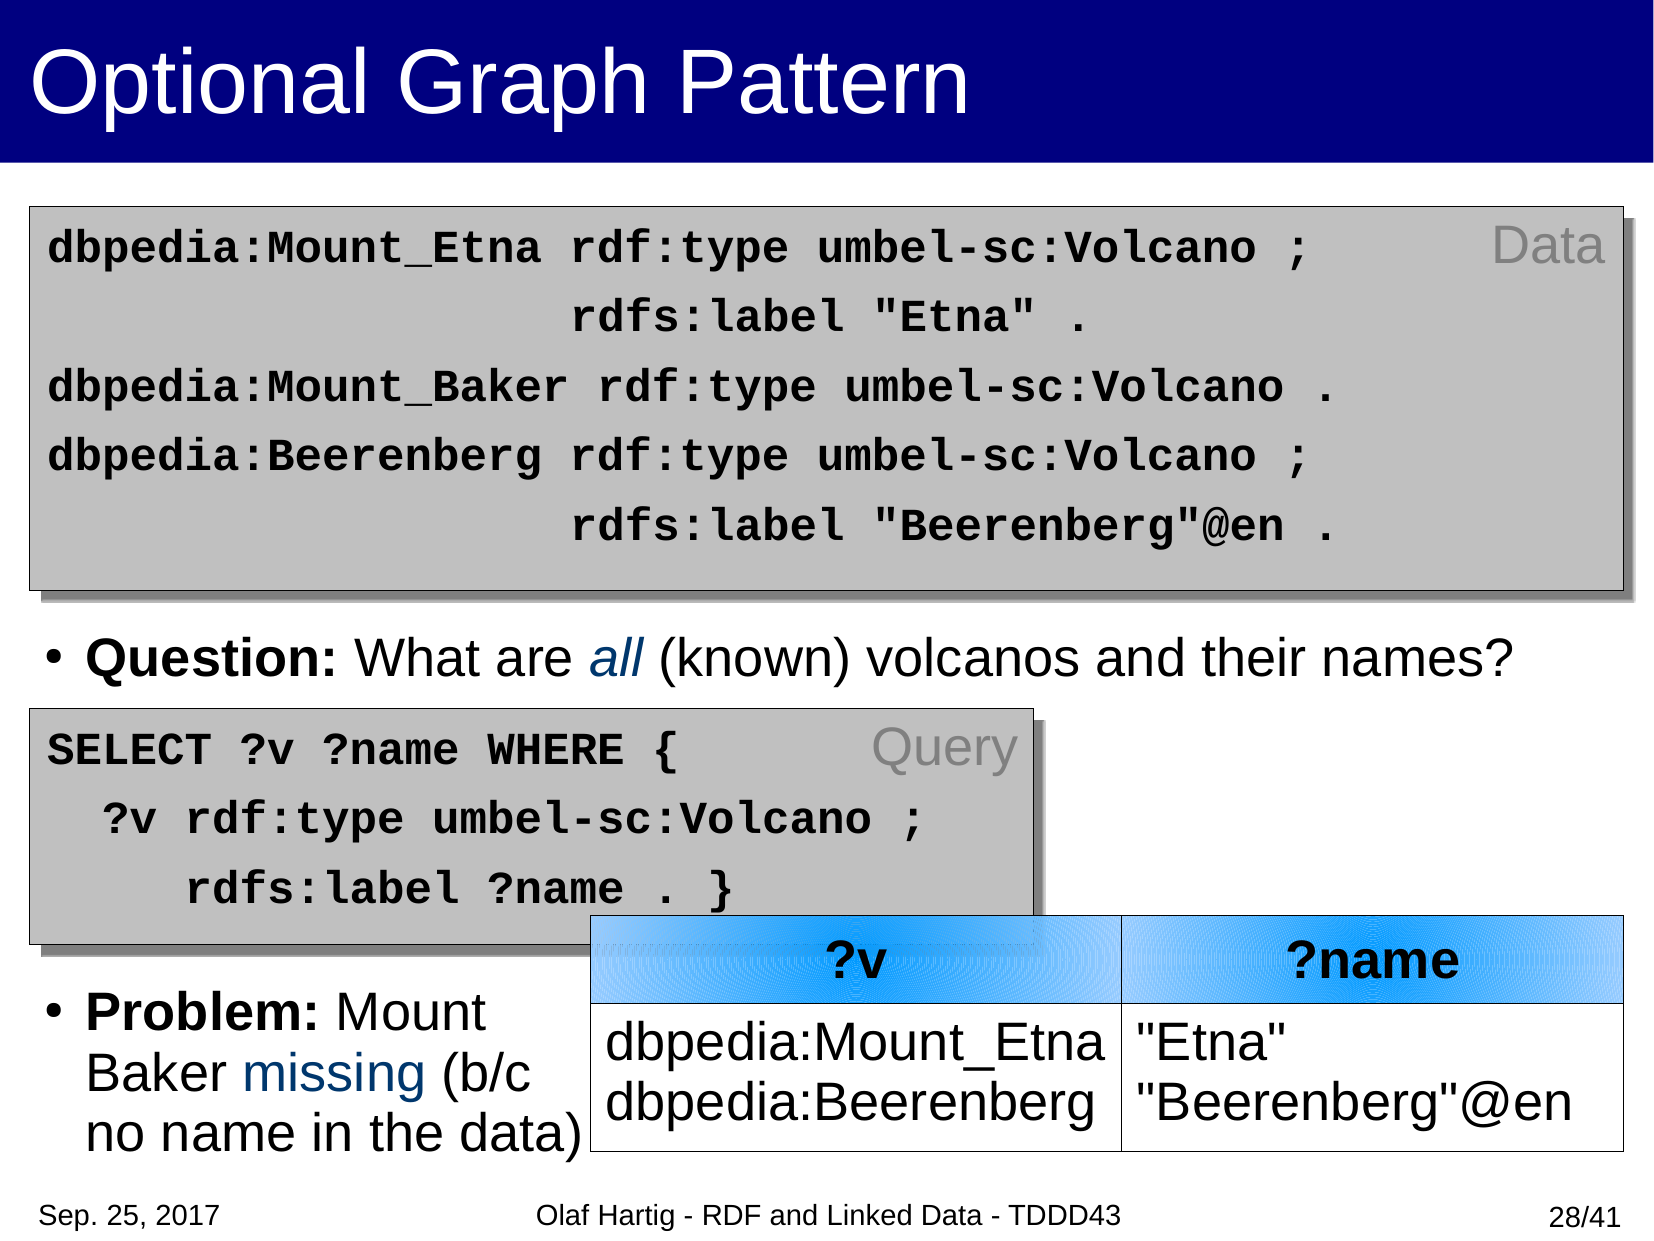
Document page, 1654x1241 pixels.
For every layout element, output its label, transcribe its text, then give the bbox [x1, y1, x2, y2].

title Optional Graph Pattern [0, 0, 1654, 163]
text_box ?name [1122, 915, 1624, 974]
text_box Query [856, 739, 1138, 784]
text_box SELECT ?v ?name WHERE { ?v rdf:type umbel-sc:Volcano ; rdfs:label ?name . } [29, 739, 1034, 945]
text_box ?name [1329, 954, 1340, 974]
text_box Question: What are all (known) volcanos and their names? [29, 620, 1624, 739]
text_box Problem: Mount Baker missing (b/c no name in the data) [29, 974, 1624, 1171]
text_box dbpedia:Mount_Etna rdf:type umbel-sc:Volcano ; rdfs:label "Etna" . dbpedia:Mount_Baker rdf:type umbel-sc:Volcano . dbpedia:Beerenberg rdf:type umbel-sc:Volcano ; rdfs:label "Beerenberg"@en . [29, 206, 1624, 591]
text_box ?name [1392, 954, 1402, 974]
text_box Data [1476, 206, 1624, 282]
text_box ?name [1409, 954, 1418, 974]
text_box ?v [590, 915, 1122, 974]
